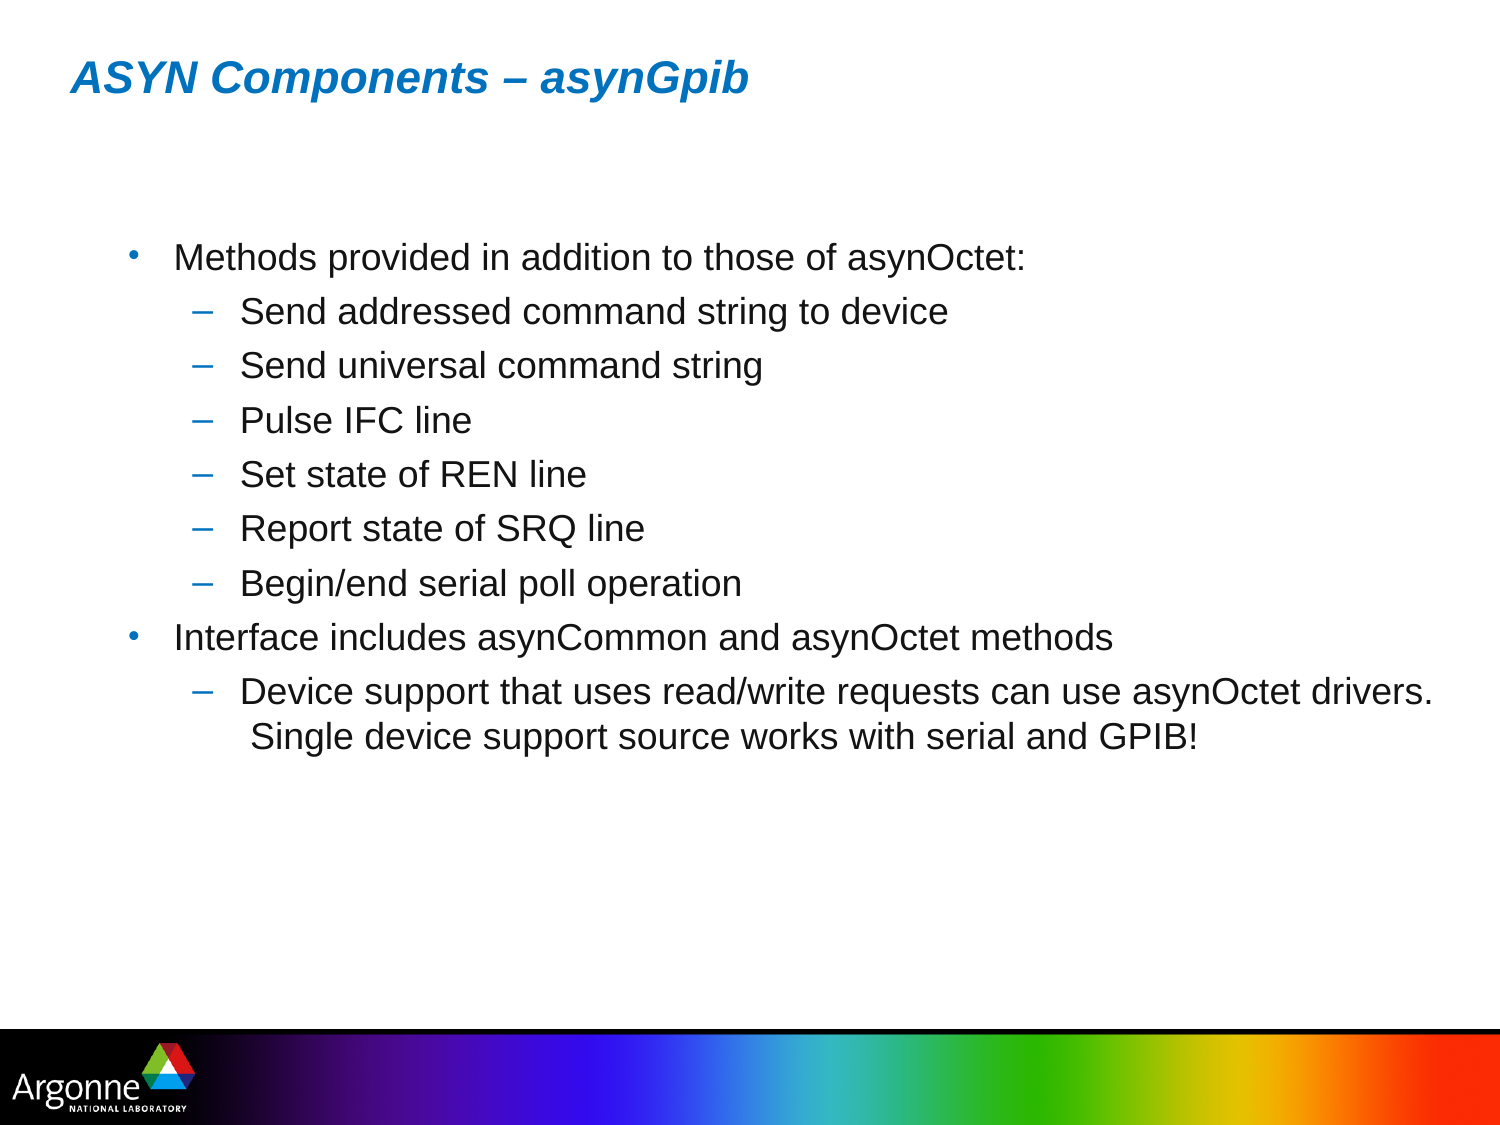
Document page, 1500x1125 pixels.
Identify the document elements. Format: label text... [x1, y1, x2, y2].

list Methods provided in addition to those of asynOctet: Send addressed command string to device Send universal command string Pulse IFC line Set state of REN line Report state of SRQ line Begin/end serial poll operation Interface includes asynCommon and asynOctet methods Device support that uses read/write requests can use asynOctet drivers. Single device support source works with serial and GPIB! [112, 224, 1457, 766]
picture [0, 1029, 1500, 1125]
title ASYN Components – asynGpib [55, 54, 1361, 112]
